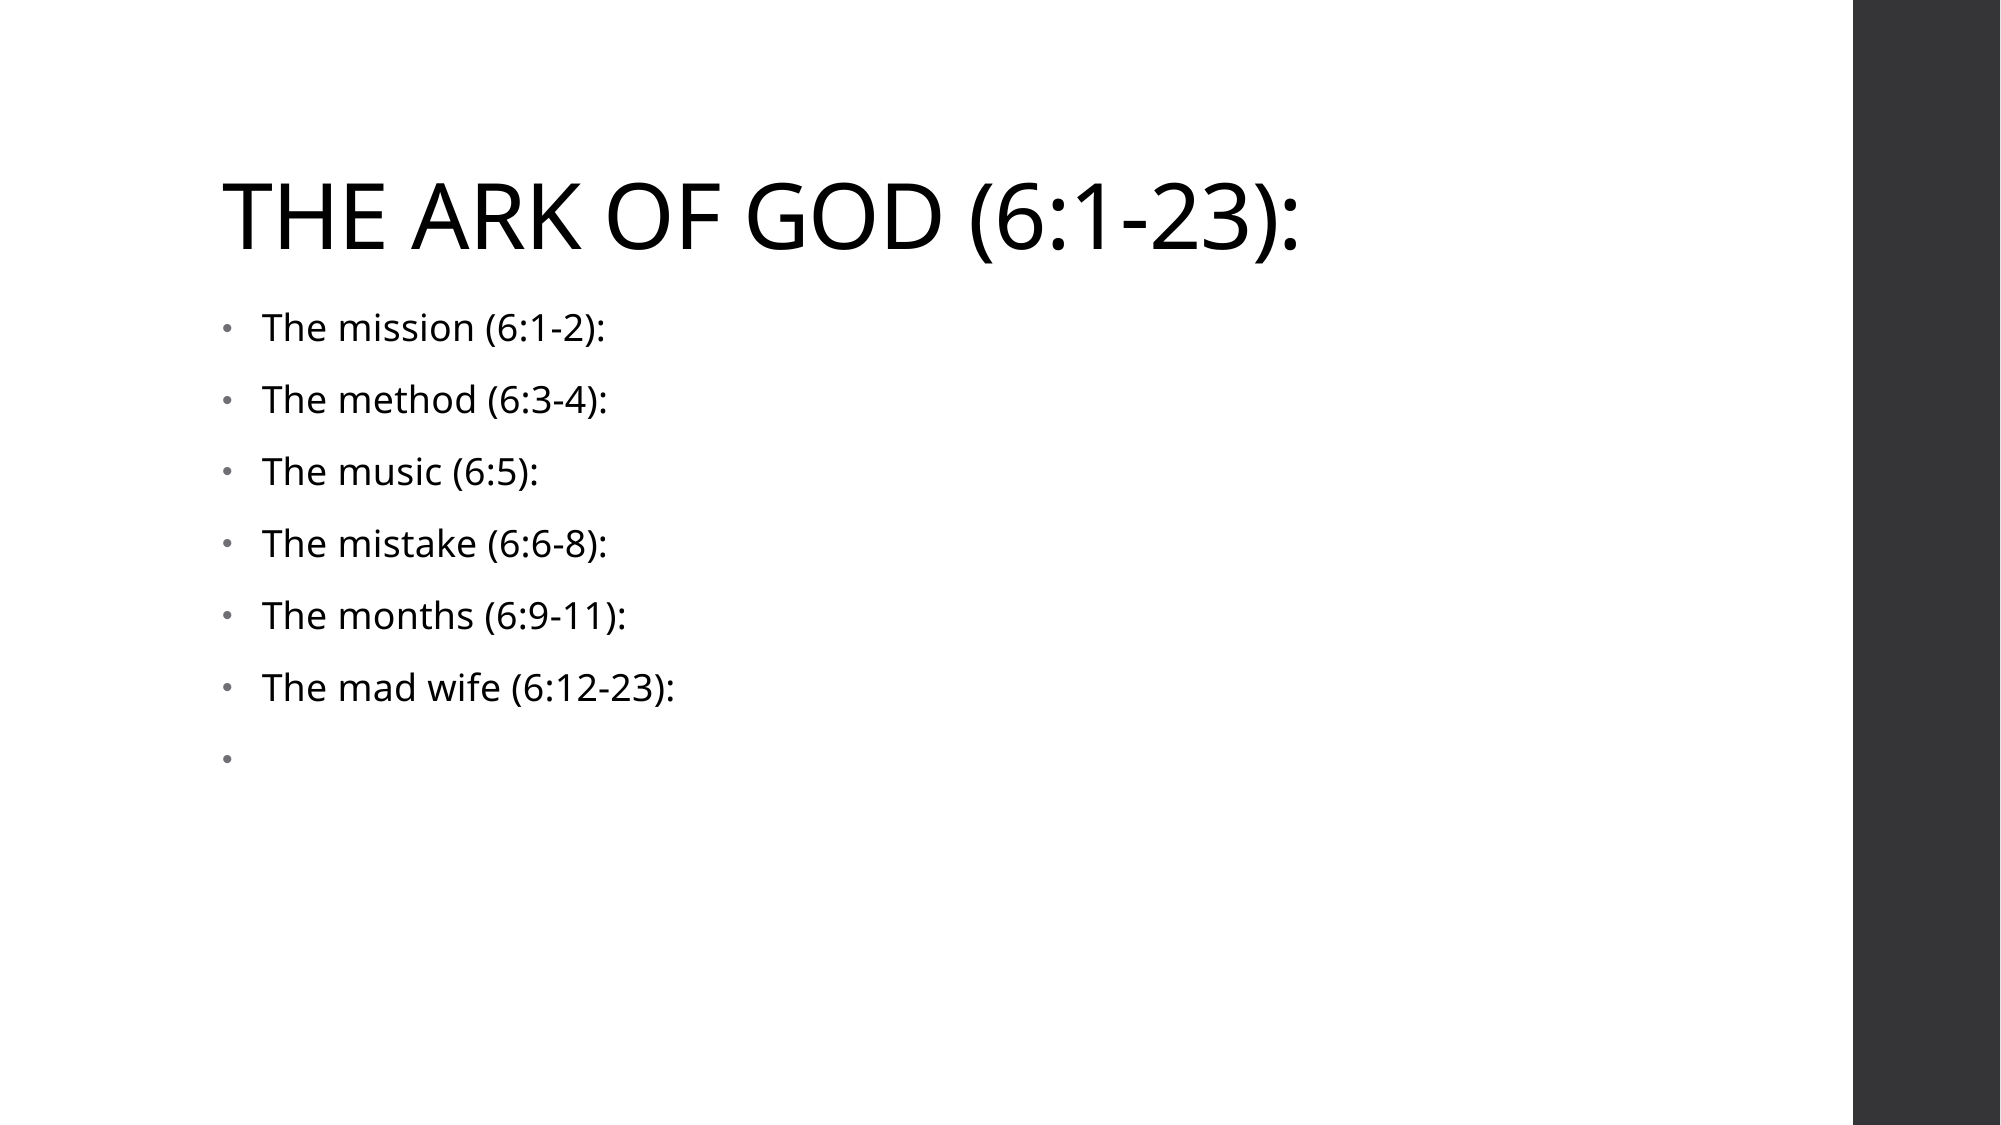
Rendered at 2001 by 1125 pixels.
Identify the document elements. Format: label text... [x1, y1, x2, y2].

title THE ARK OF GOD (6:1-23): [206, 60, 1797, 278]
list The mission (6:1-2): The method (6:3-4): The music (6:5): The mistake (6:6-8): The months (6:9-11): The mad wife (6:12-23): [206, 299, 1617, 1014]
